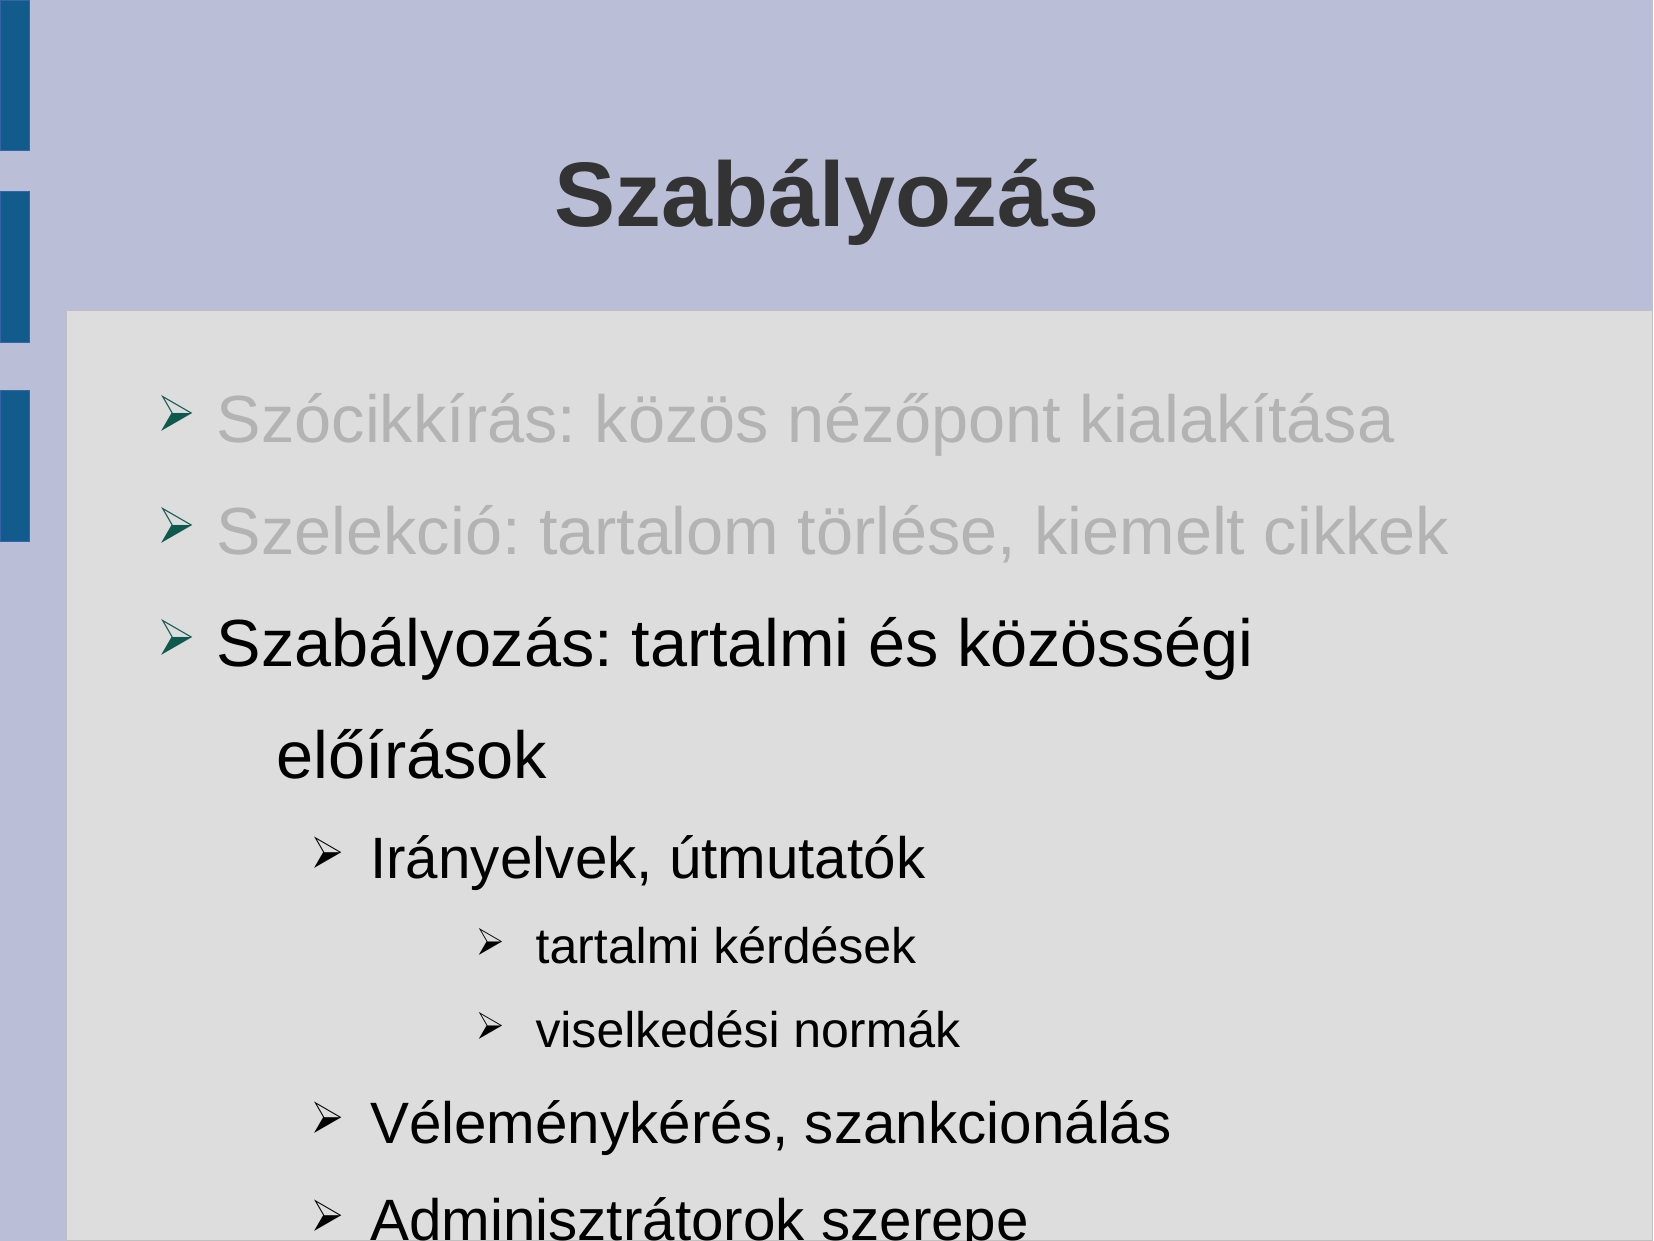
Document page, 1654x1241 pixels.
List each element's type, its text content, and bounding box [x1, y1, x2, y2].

list Szócikkírás: közös nézőpont kialakítása Szelekció: tartalom törlése, kiemelt cikkek Szabályozás: tartalmi és közösségi előírások Irányelvek, útmutatók tartalmi kérdések viselkedési normák Véleménykérés, szankcionálás Adminisztrátorok szerepe [121, 344, 1534, 1132]
title Szabályozás [121, 91, 1534, 299]
